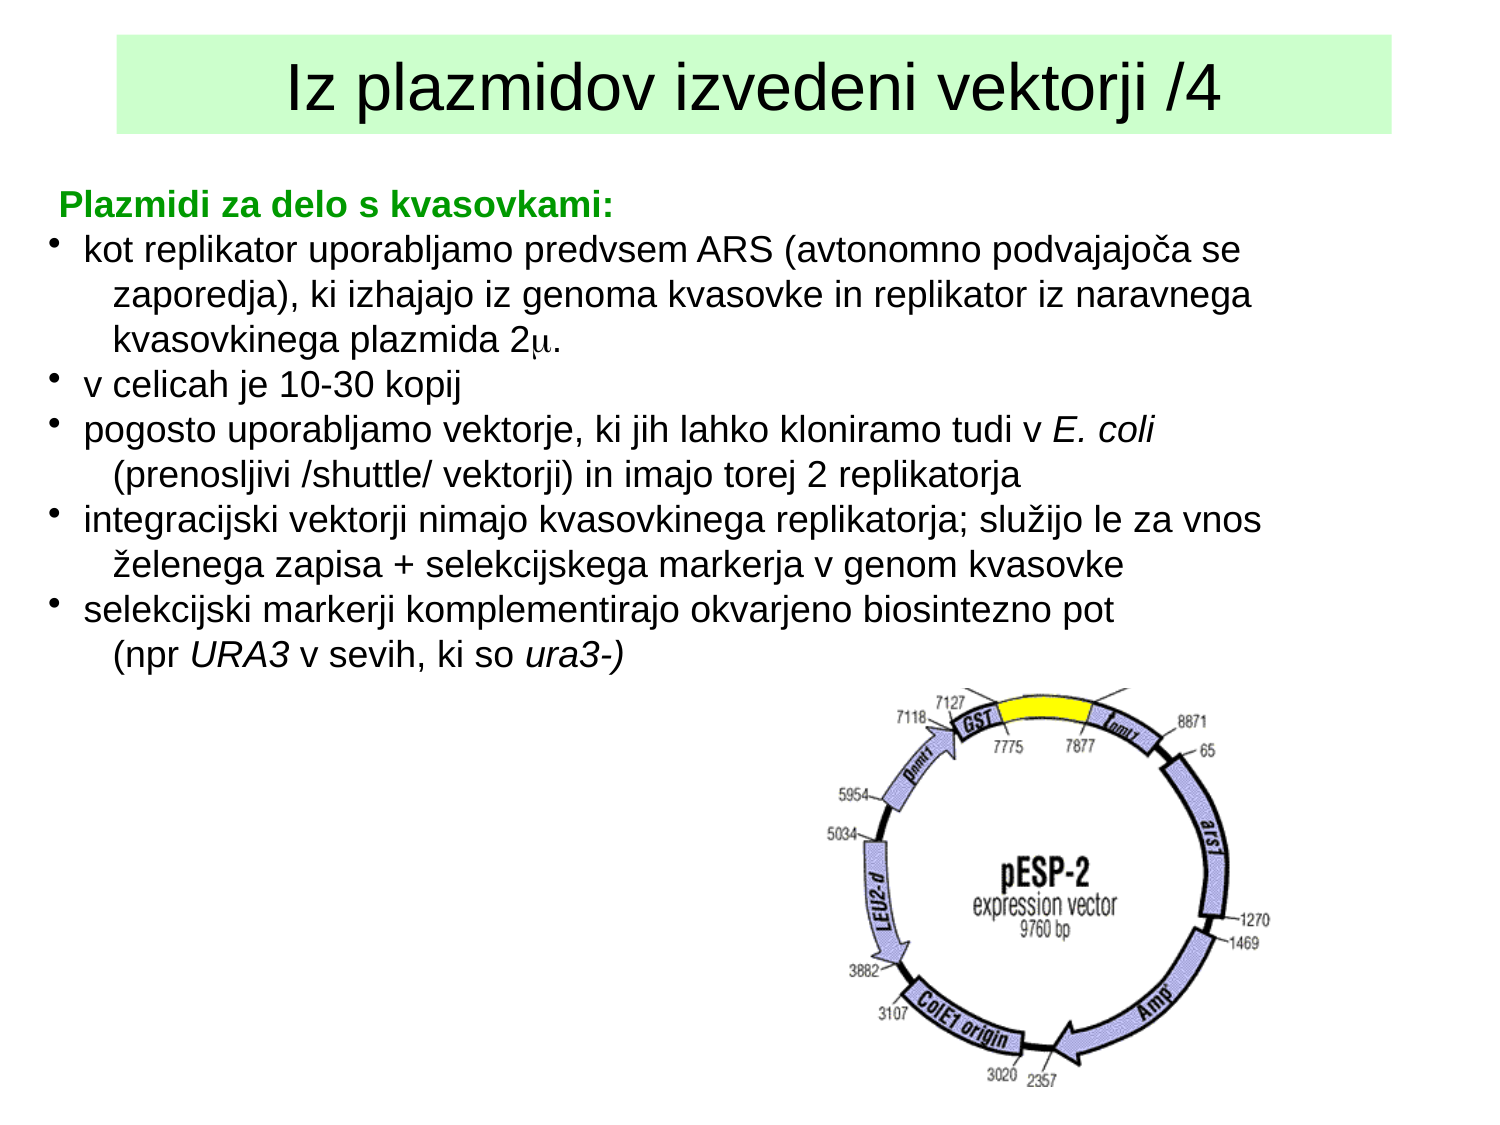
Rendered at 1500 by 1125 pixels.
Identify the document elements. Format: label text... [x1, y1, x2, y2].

list [66, 173, 1450, 1091]
picture [785, 688, 1306, 1087]
title Iz plazmidov izvedeni vektorji /4 [116, 34, 1392, 134]
text_box Plazmidi za delo s kvasovkami: kot replikator uporabljamo predvsem ARS (avtonomno podvajajoča se zaporedja), ki izhajajo iz genoma kvasovke in replikator iz naravnega kvasovkinega plazmida 2m. v celicah je 10-30 kopij pogosto uporabljamo vektorje, ki jih lahko kloniramo tudi v E. coli (prenosljivi /shuttle/ vektorji) in imajo torej 2 replikatorja integracijski vektorji nimajo kvasovkinega replikatorja; služijo le za vnos želenega zapisa + selekcijskega markerja v genom kvasovke selekcijski markerji komplementirajo okvarjeno biosintezno pot (npr URA3 v sevih, ki so ura3-) [33, 173, 1434, 683]
